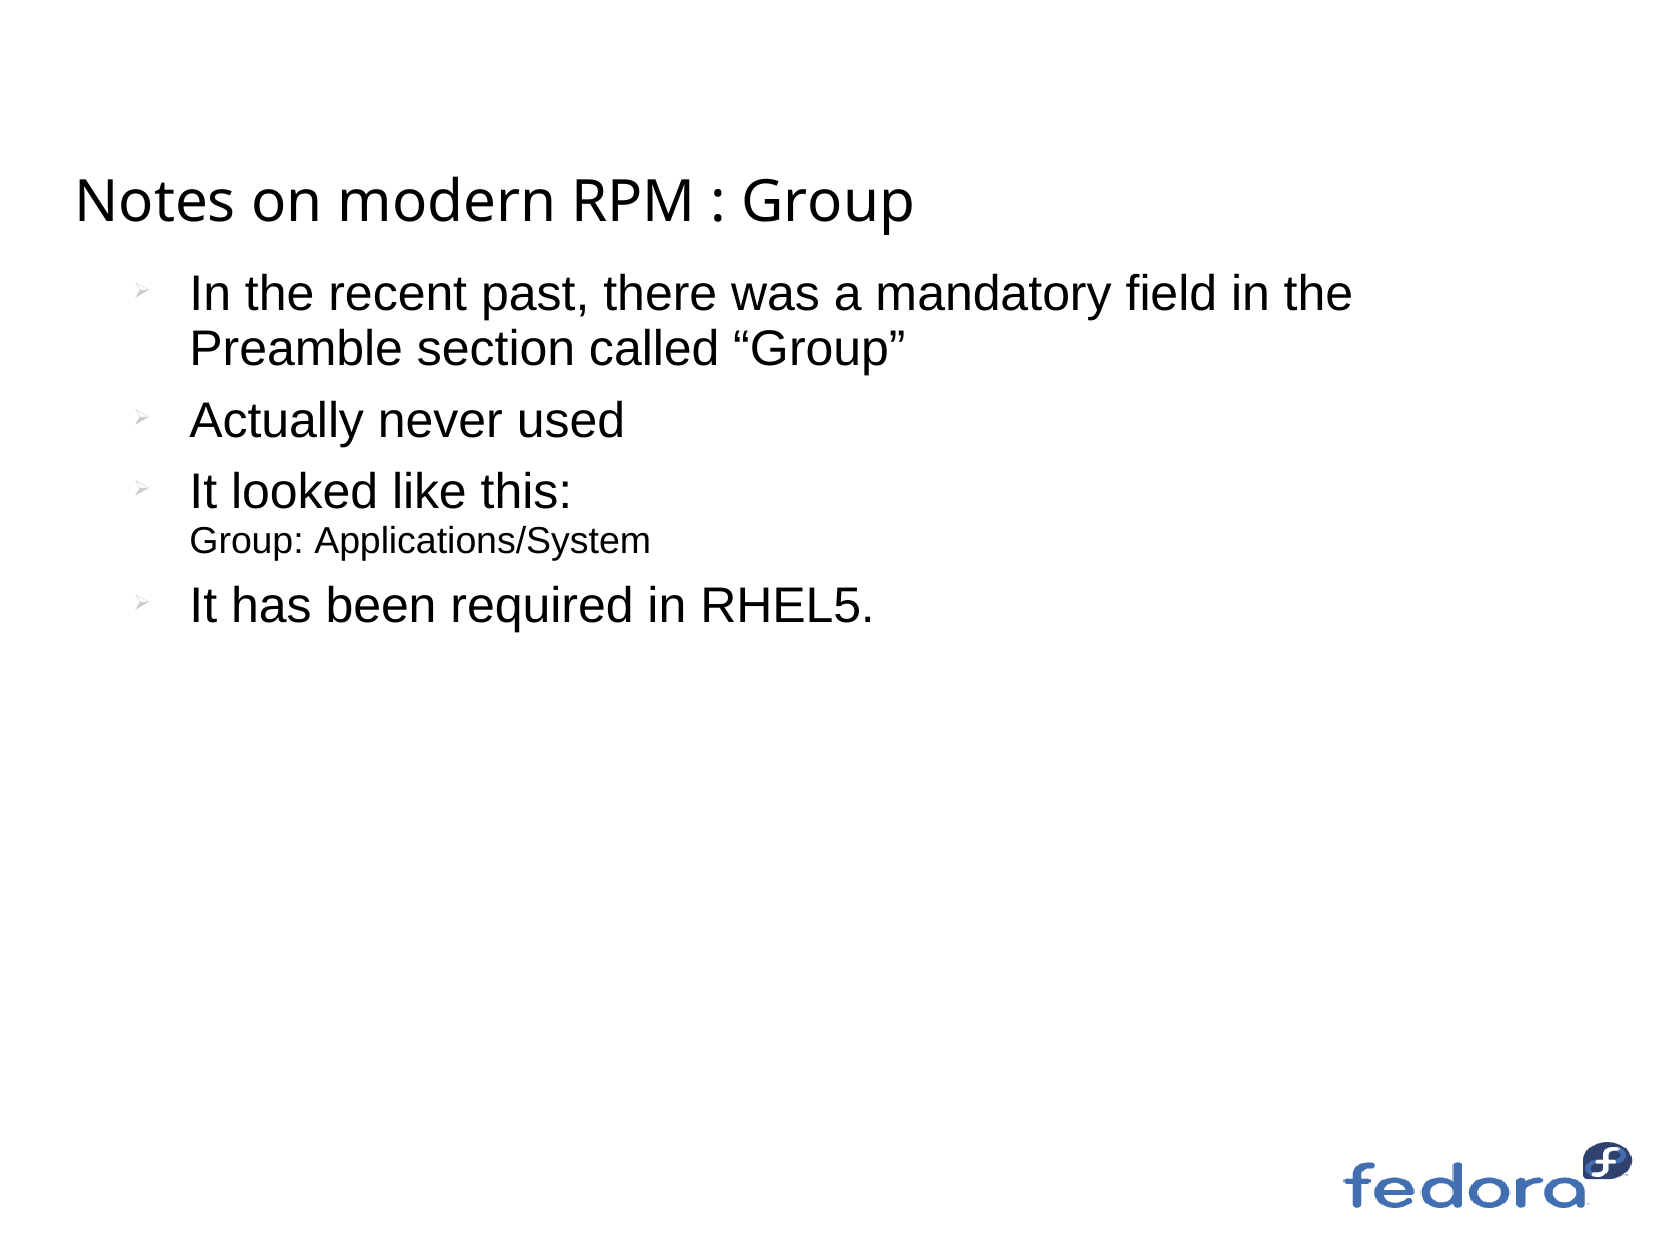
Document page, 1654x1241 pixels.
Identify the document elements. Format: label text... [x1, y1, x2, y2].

list In the recent past, there was a mandatory field in the Preamble section called “Group” Actually never used It looked like this: Group: Applications/System It has been required in RHEL5. [77, 264, 1500, 1174]
title Notes on modern RPM : Group [74, 140, 1506, 259]
picture [1332, 1124, 1651, 1227]
